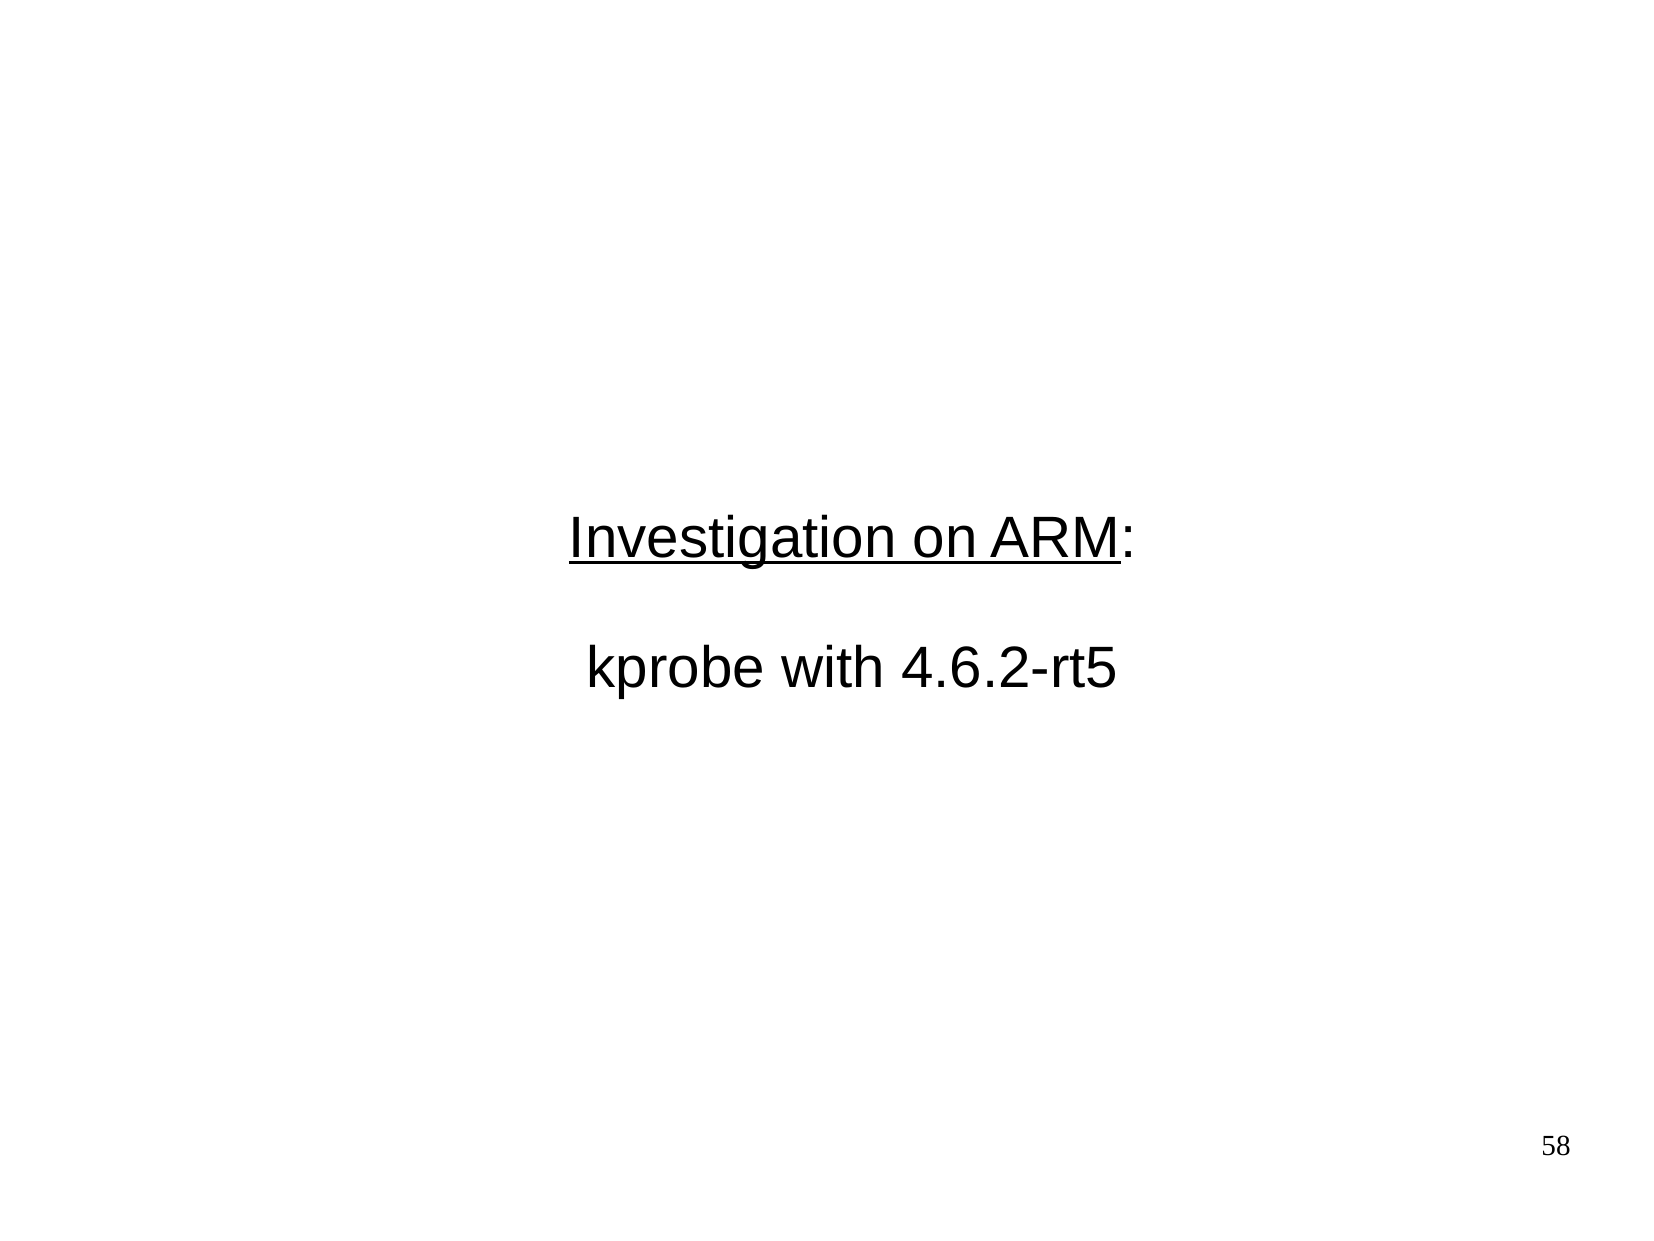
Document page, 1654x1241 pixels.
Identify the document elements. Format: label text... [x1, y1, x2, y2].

title Investigation on ARM: kprobe with 4.6.2-rt5 [135, 49, 1571, 1156]
